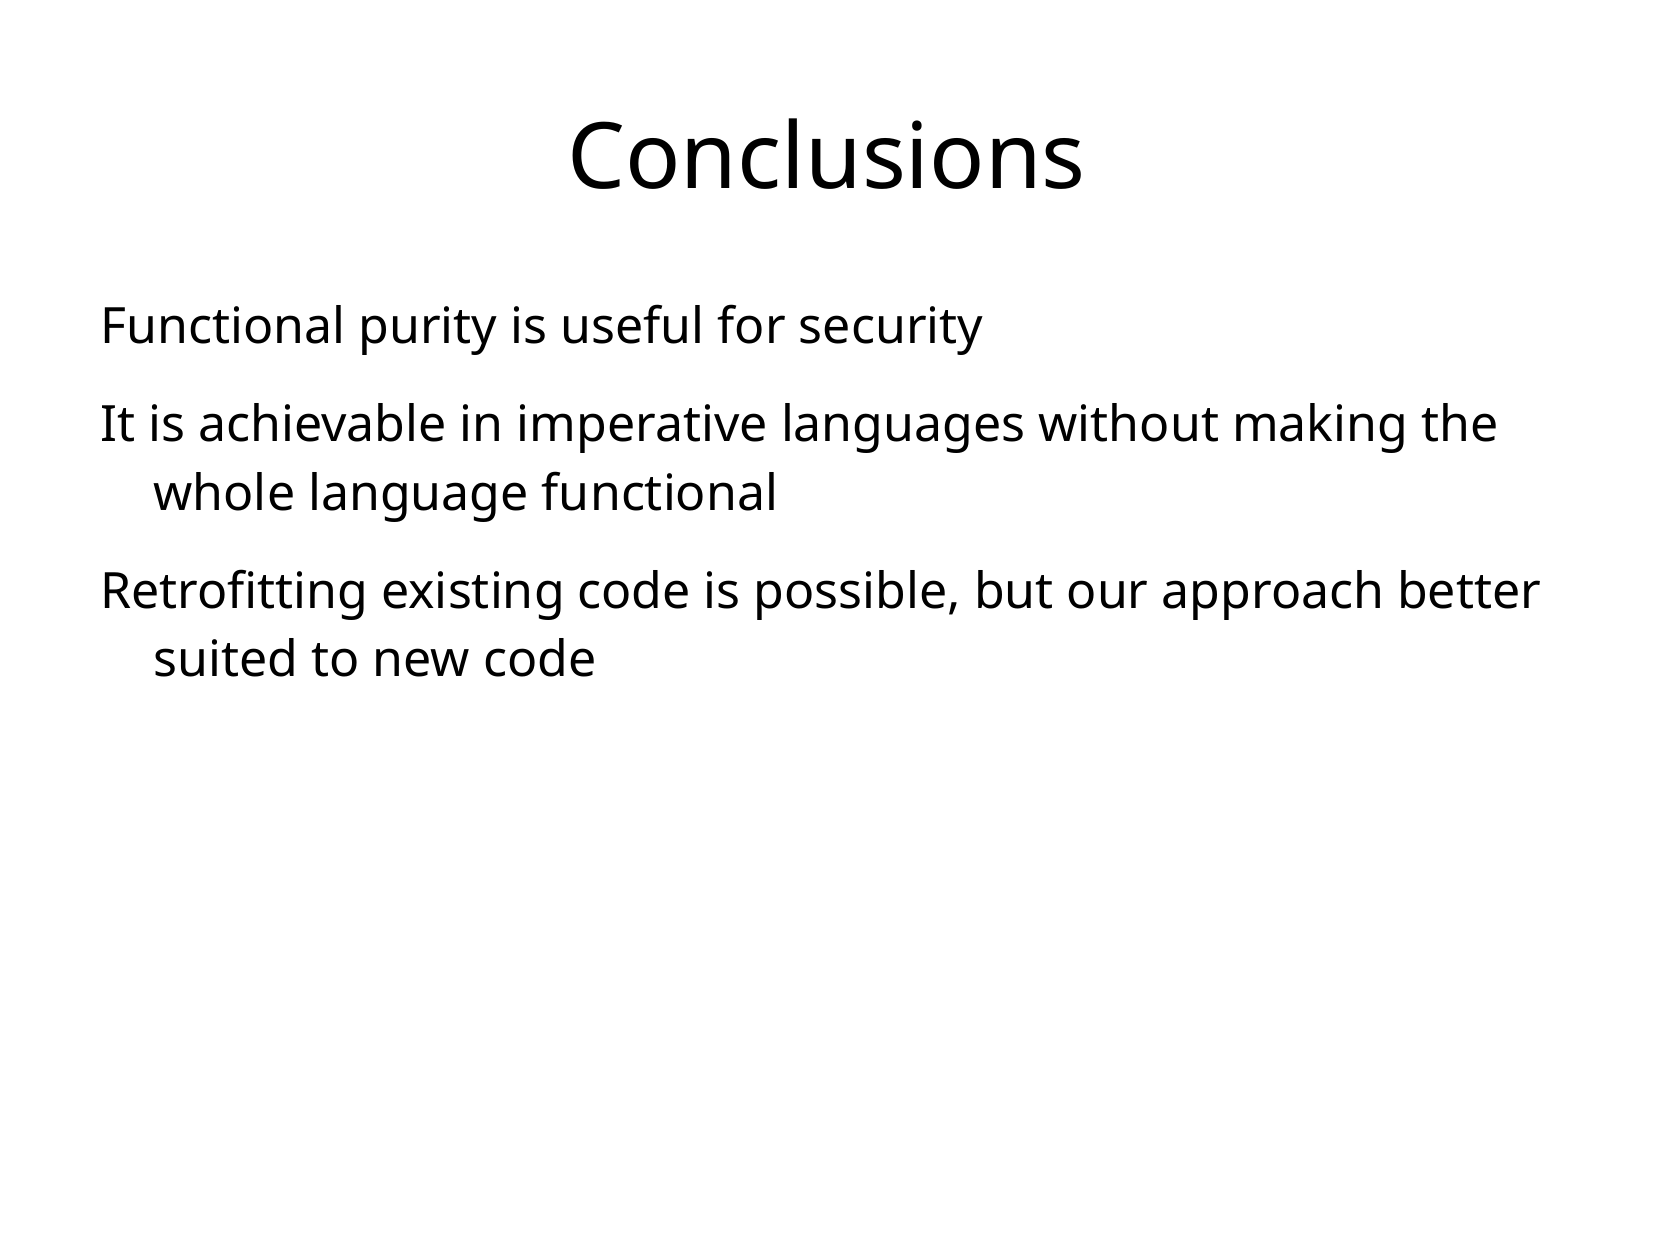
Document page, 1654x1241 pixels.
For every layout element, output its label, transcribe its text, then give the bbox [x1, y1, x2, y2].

title Conclusions [82, 56, 1571, 250]
list Functional purity is useful for security It is achievable in imperative languages without making the whole language functional Retrofitting existing code is possible, but our approach better suited to new code [82, 290, 1571, 1094]
